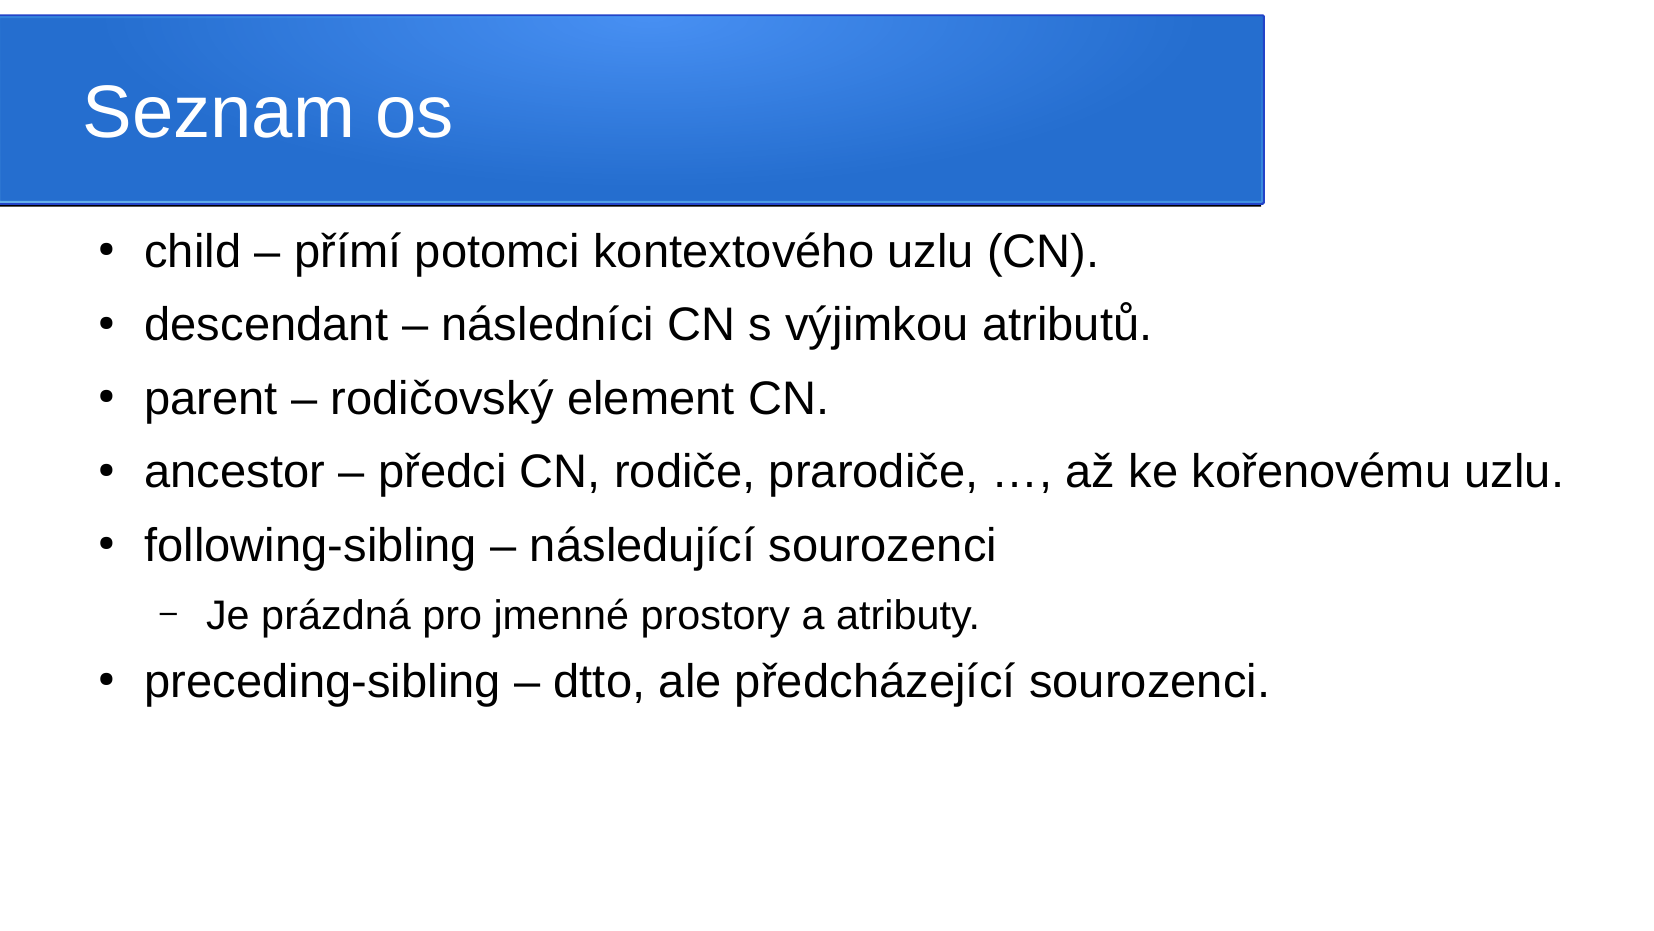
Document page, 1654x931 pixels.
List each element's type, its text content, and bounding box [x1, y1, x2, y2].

list child – přímí potomci kontextového uzlu (CN). descendant – následníci CN s výjimkou atributů. parent – rodičovský element CN. ancestor – předci CN, rodiče, prarodiče, …, až ke kořenovému uzlu. following-sibling – následující sourozenci Je prázdná pro jmenné prostory a atributy. preceding-sibling – dtto, ale předcházející sourozenci. [82, 224, 1571, 764]
title Seznam os [82, 35, 1235, 189]
